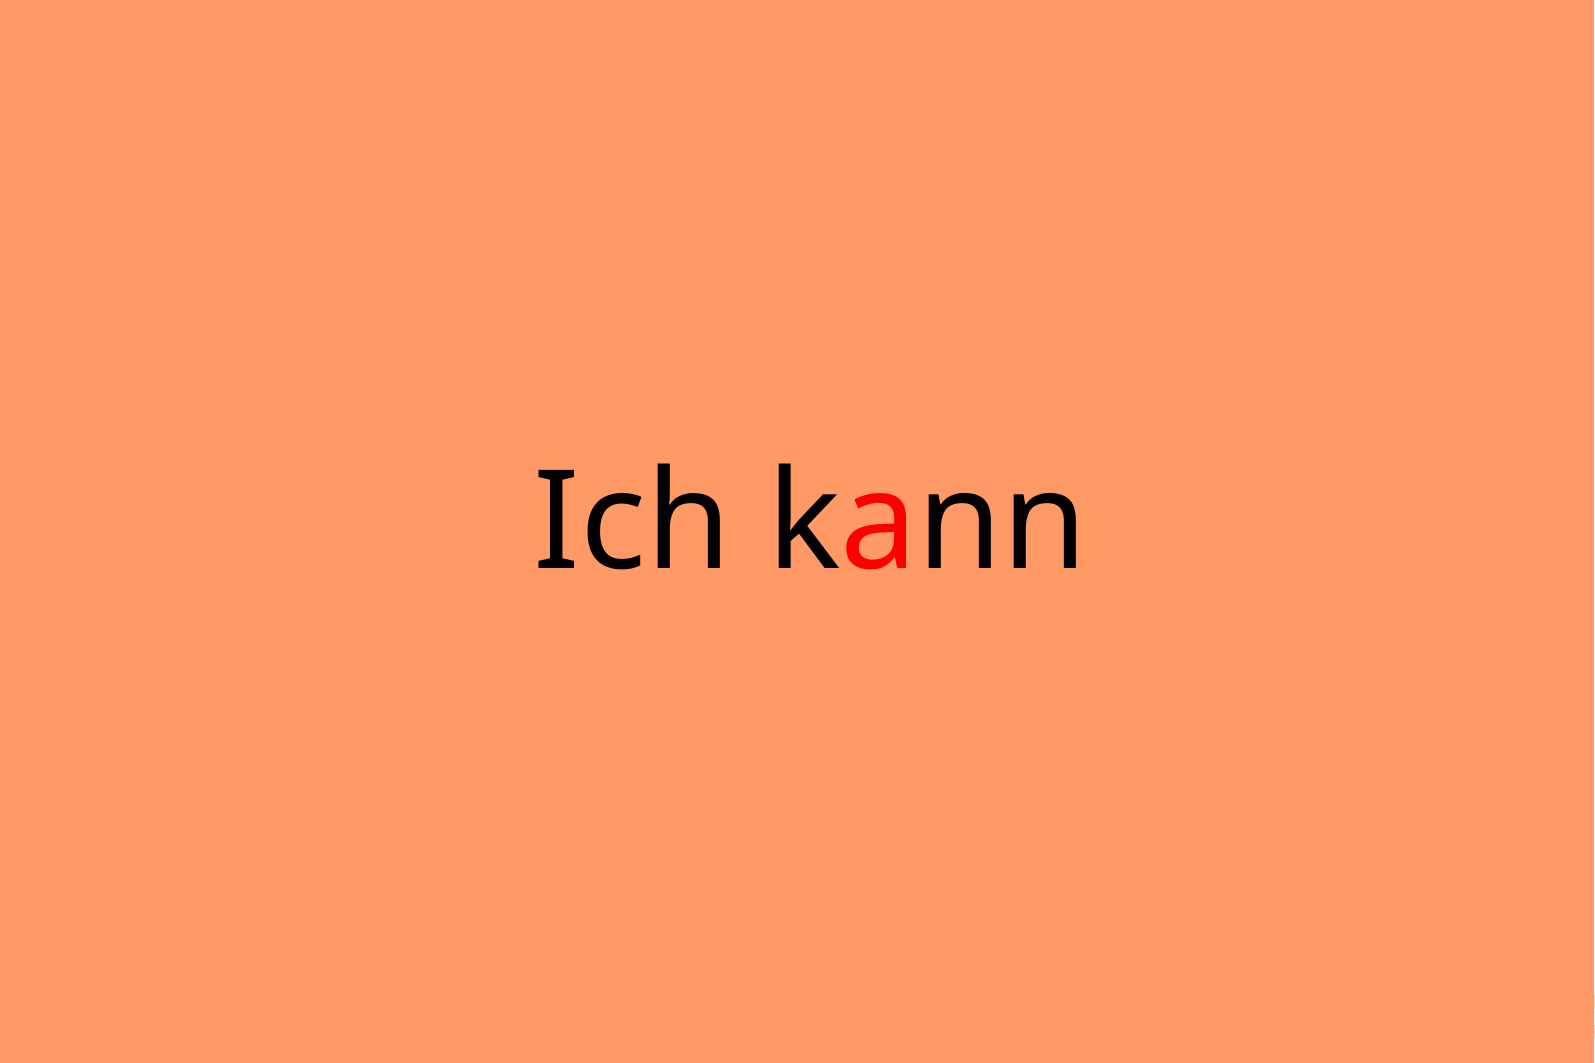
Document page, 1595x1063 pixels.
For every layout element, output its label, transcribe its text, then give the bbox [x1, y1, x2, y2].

subtitle Ich kann [117, 59, 1505, 971]
